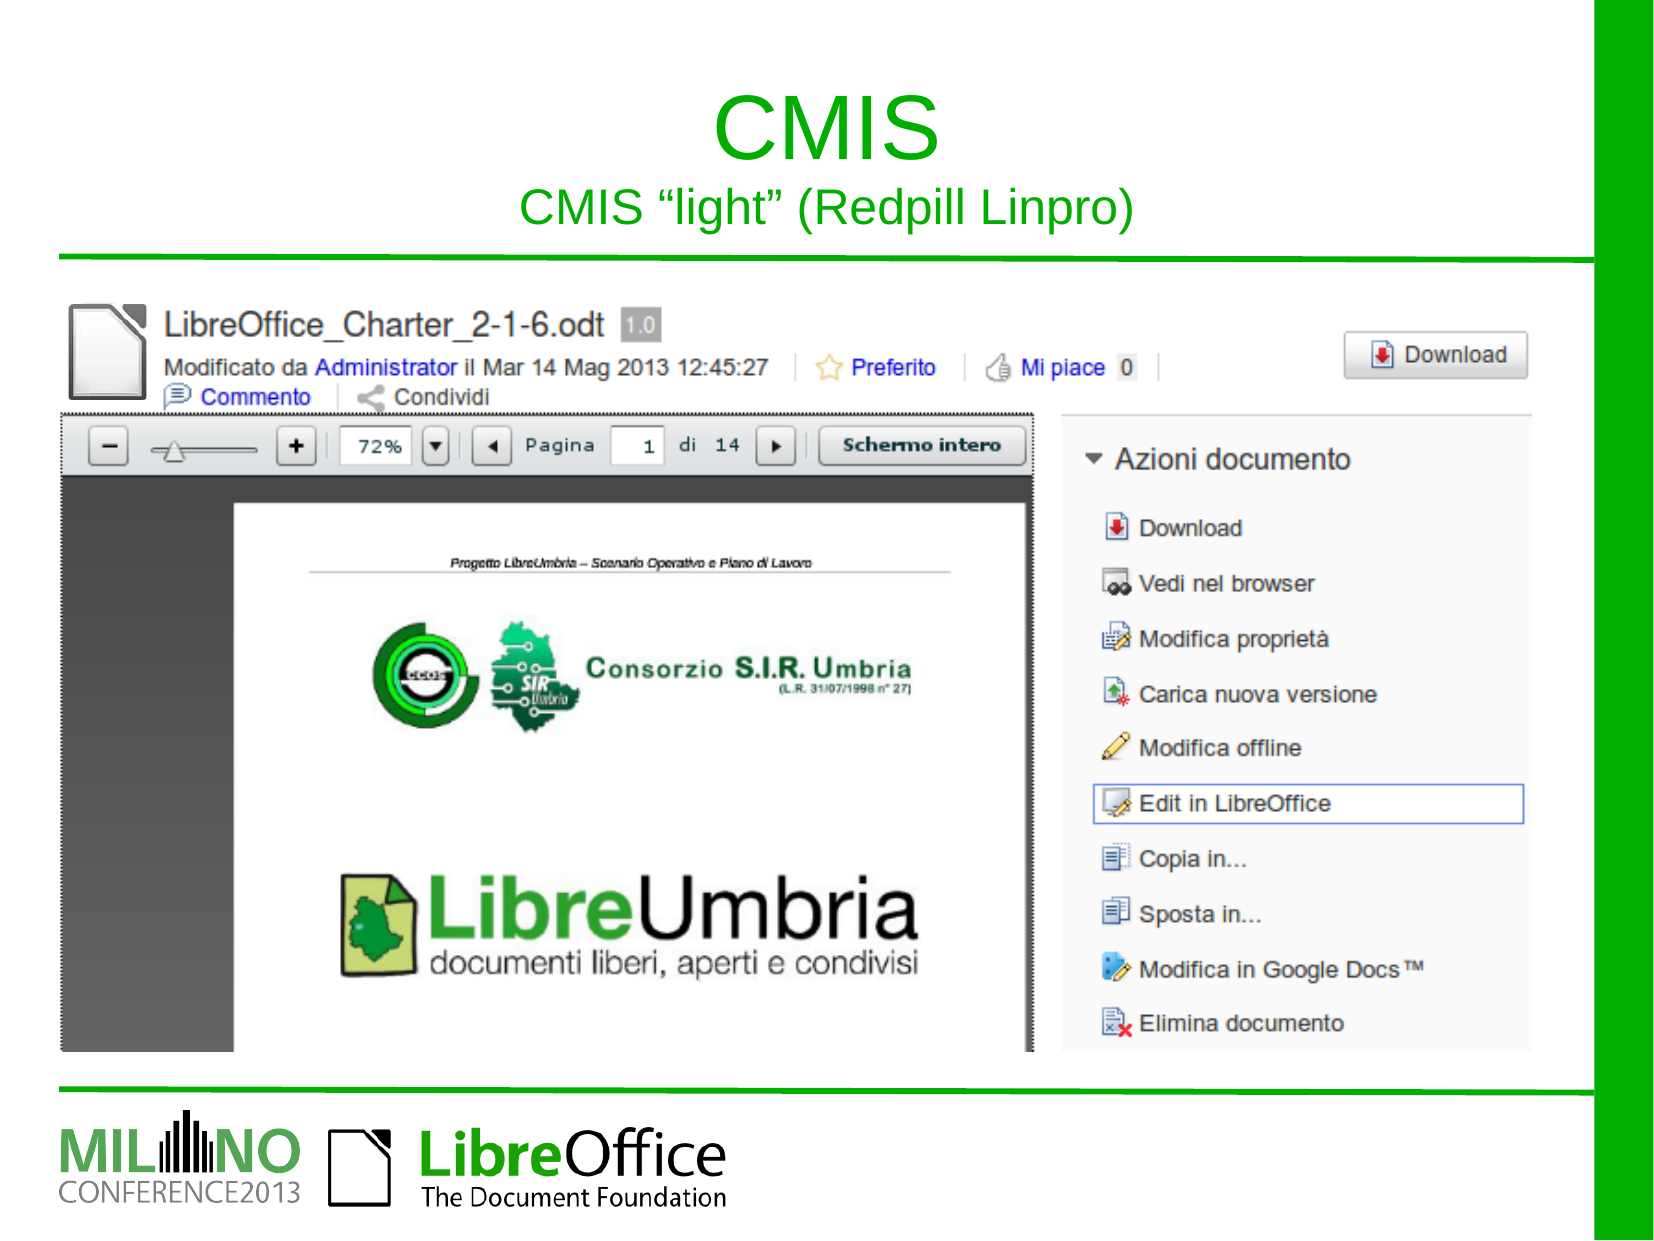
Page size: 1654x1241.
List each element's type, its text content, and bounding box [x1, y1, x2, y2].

text_box CMIS CMIS “light” (Redpill Linpro) [83, 74, 1572, 237]
picture [59, 289, 1547, 1052]
picture [59, 1093, 756, 1241]
